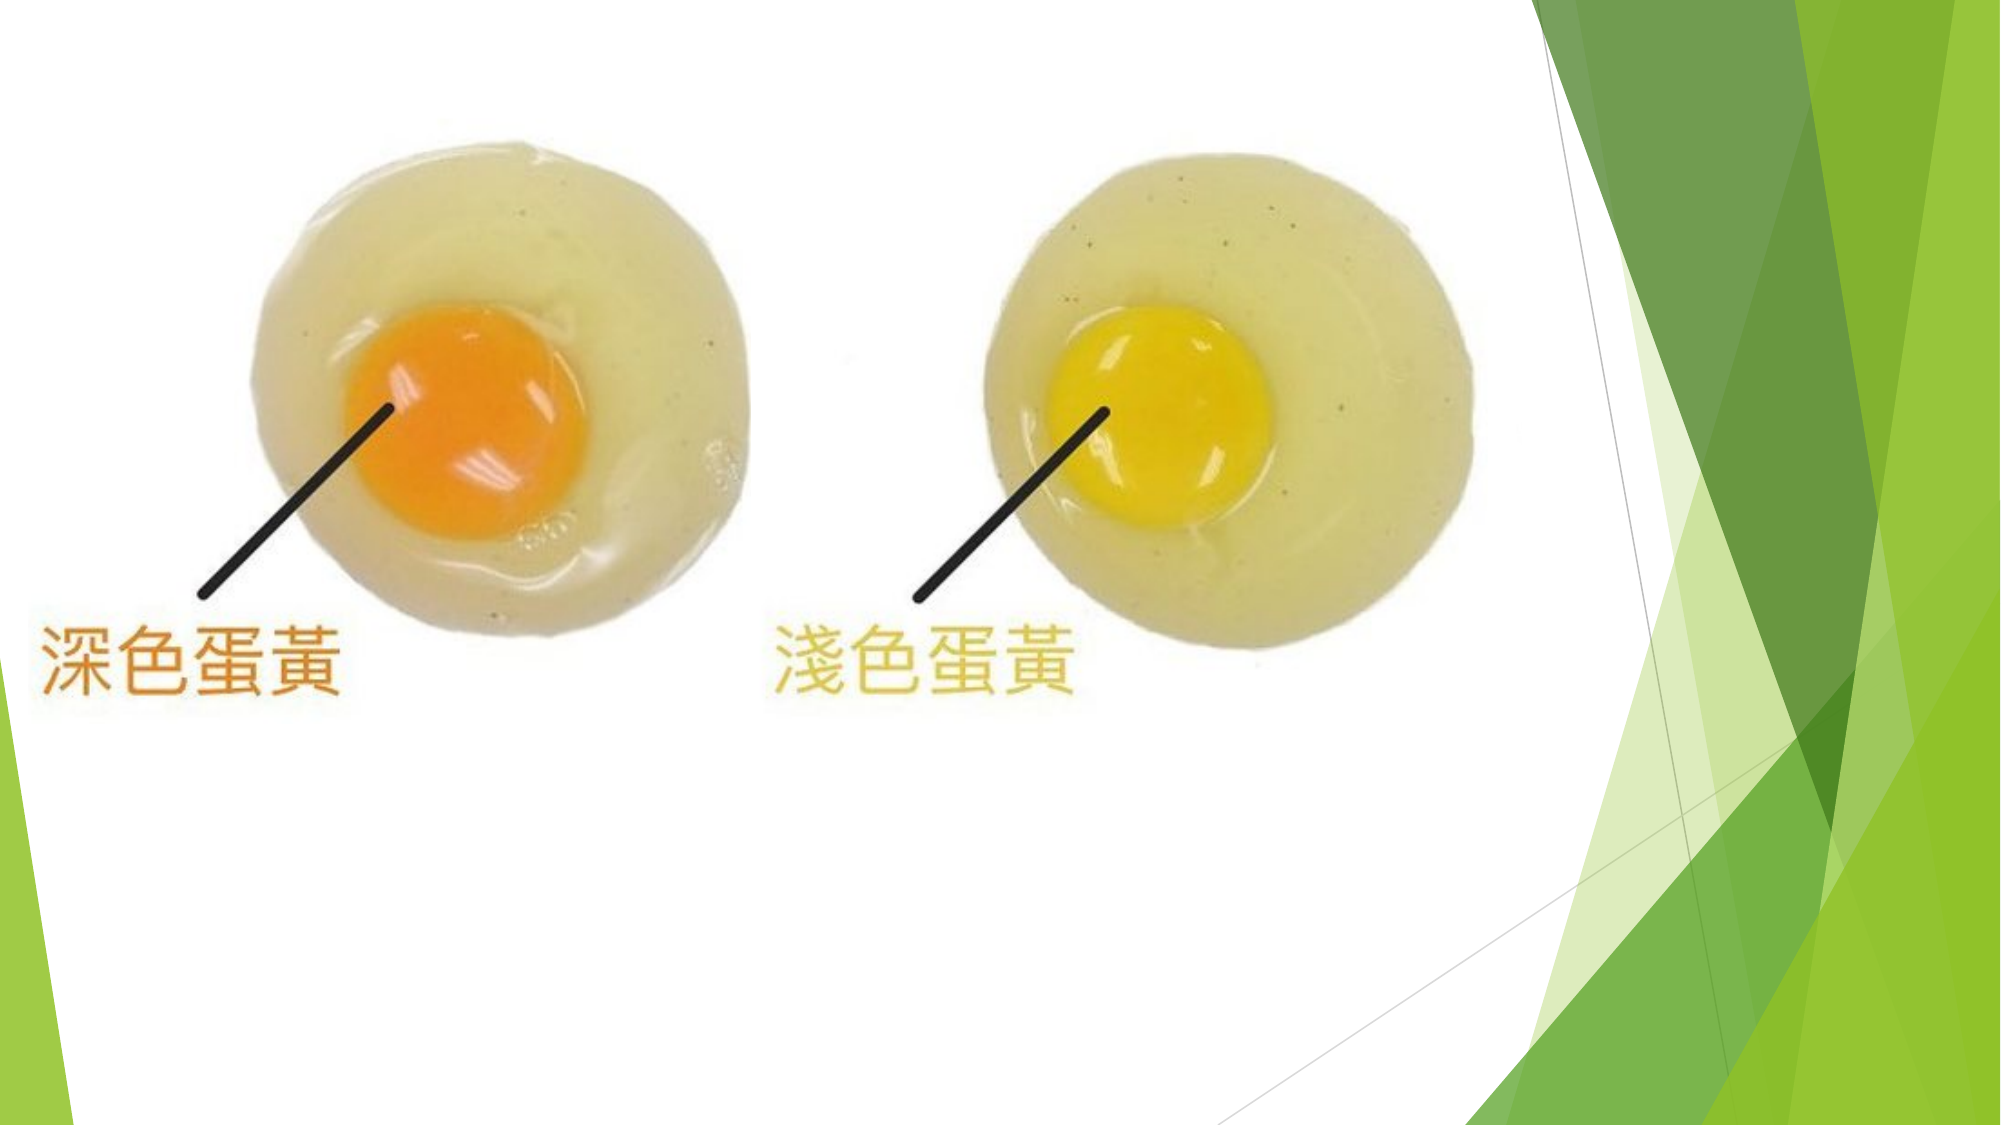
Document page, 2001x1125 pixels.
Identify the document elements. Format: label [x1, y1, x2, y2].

picture [28, 69, 1522, 724]
